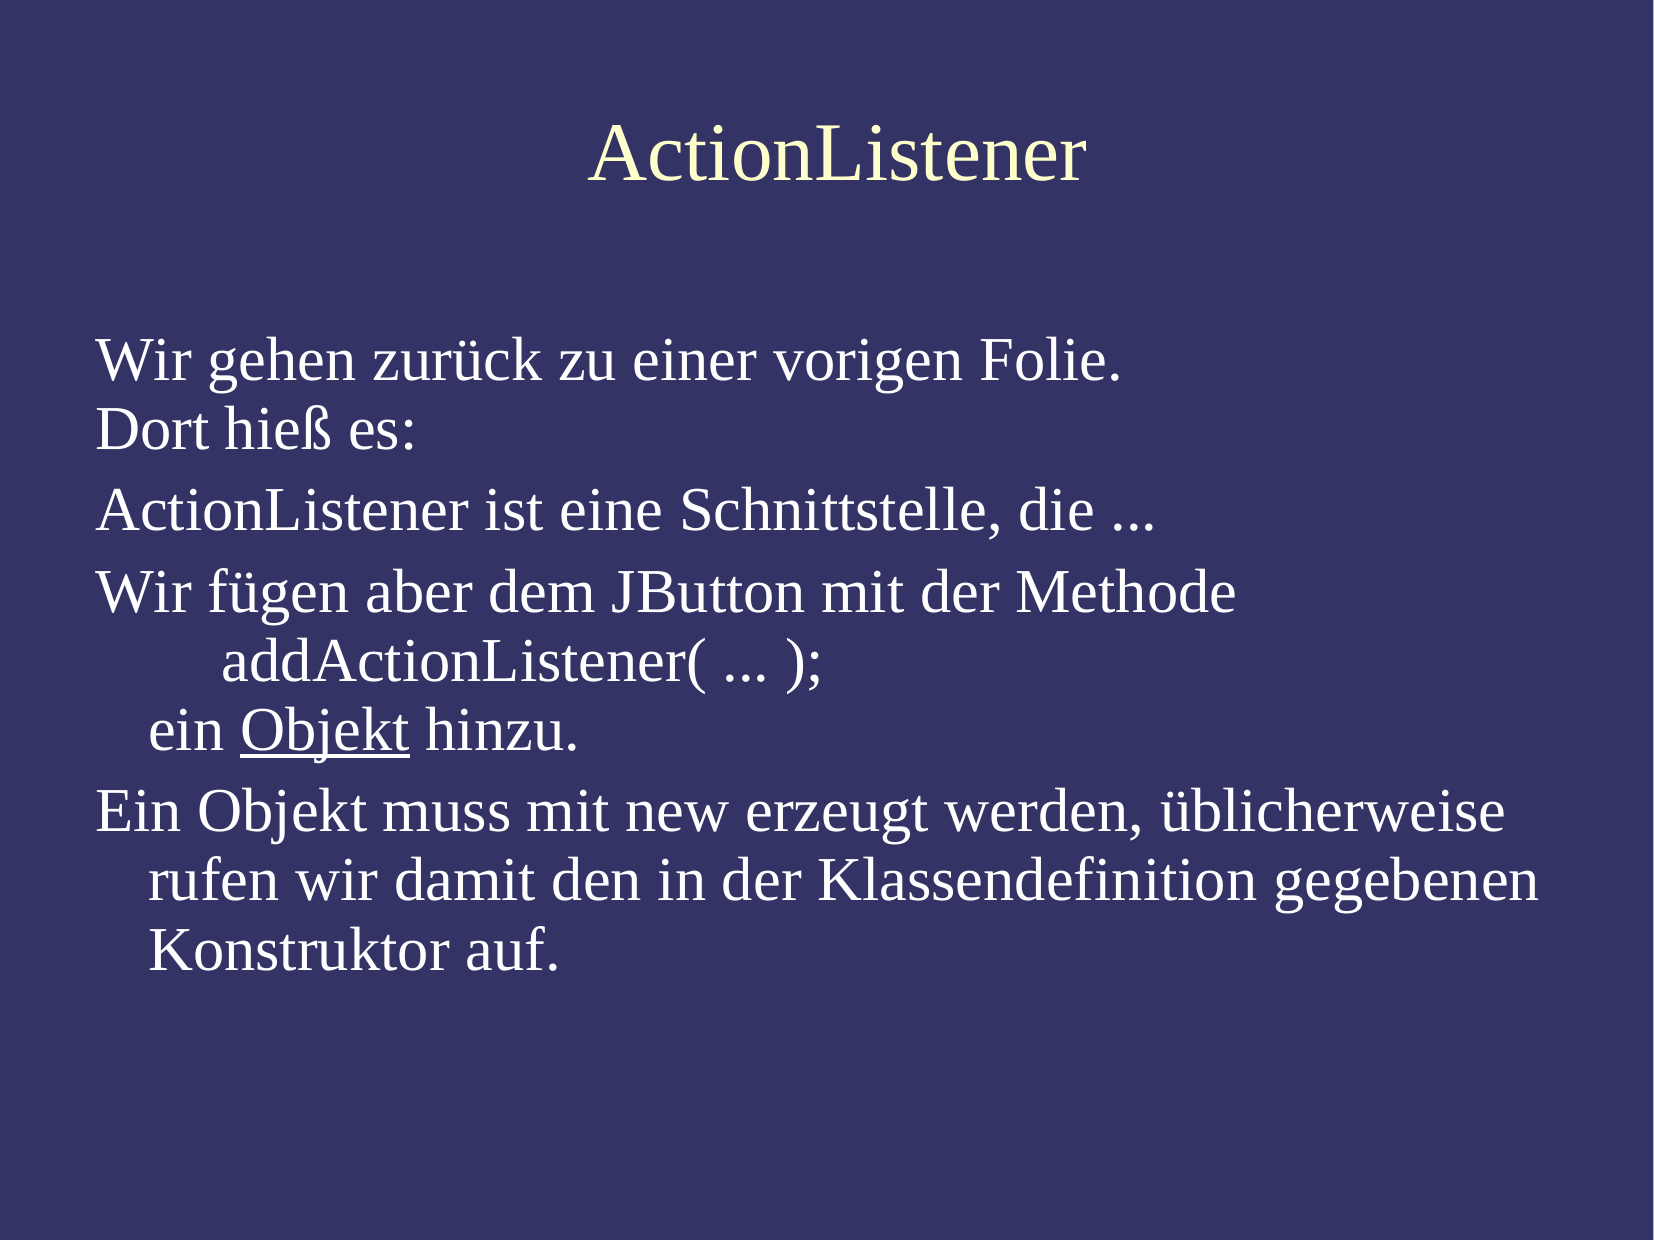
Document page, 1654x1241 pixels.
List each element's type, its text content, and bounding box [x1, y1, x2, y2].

title ActionListener [54, 44, 1622, 260]
list Wir gehen zurück zu einer vorigen Folie. Dort hieß es: ActionListener ist eine Schnittstelle, die ... Wir fügen aber dem JButton mit der Methode addActionListener( ... ); ein Objekt hinzu. Ein Objekt muss mit new erzeugt werden, üblicherweise rufen wir damit den in der Klassendefinition gegebenen Konstruktor auf. [77, 324, 1579, 1092]
